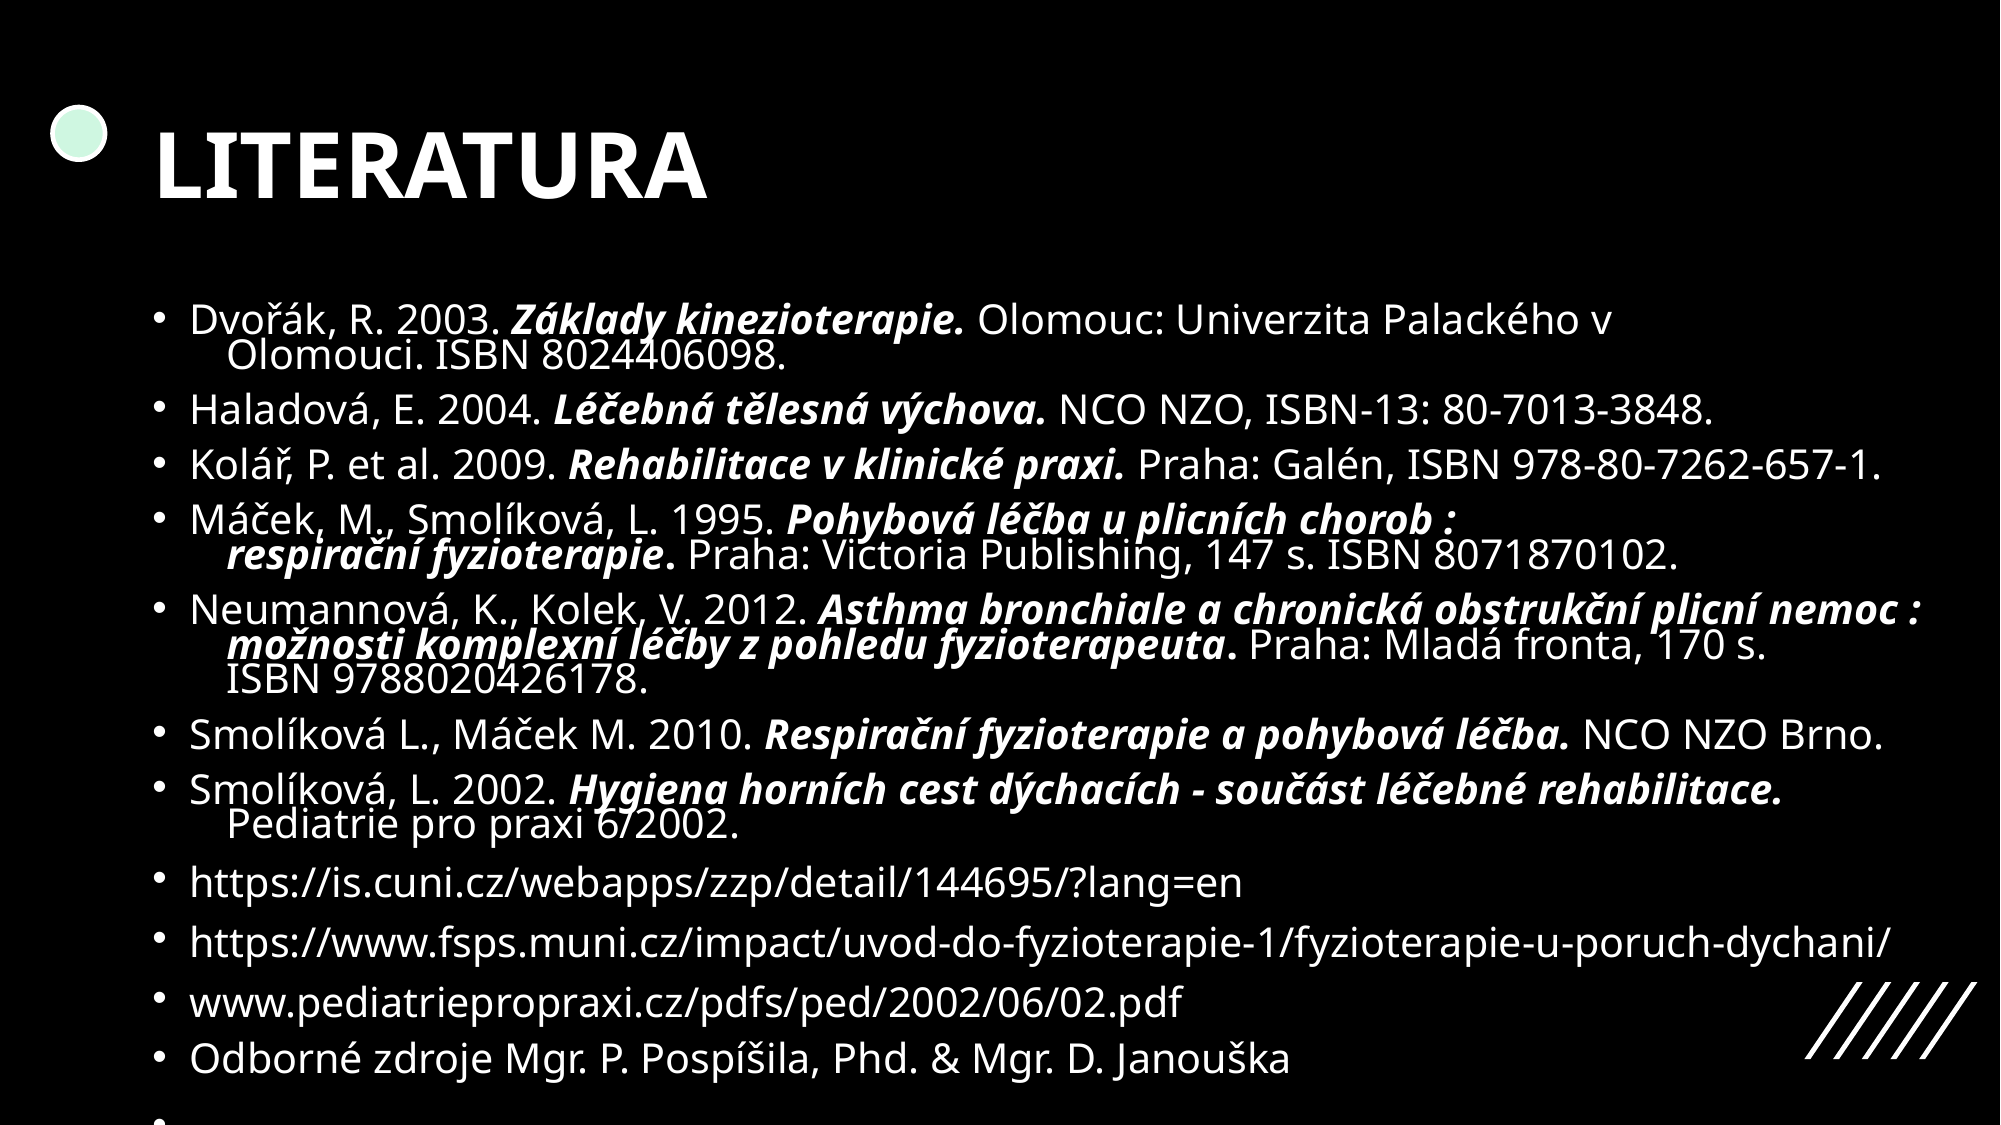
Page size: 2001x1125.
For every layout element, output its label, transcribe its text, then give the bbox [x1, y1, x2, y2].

title LITERATURA [137, 59, 1863, 278]
list Dvořák, R. 2003. Základy kinezioterapie. Olomouc: Univerzita Palackého v Olomouci. ISBN 8024406098. Haladová, E. 2004. Léčebná tělesná výchova. NCO NZO, ISBN-13: 80-7013-3848. Kolář, P. et al. 2009. Rehabilitace v klinické praxi. Praha: Galén, ISBN 978-80-7262-657-1. Máček, M., Smolíková, L. 1995. Pohybová léčba u plicních chorob : respirační fyzioterapie. Praha: Victoria Publishing, 147 s. ISBN 8071870102. Neumannová, K., Kolek, V. 2012. Asthma bronchiale a chronická obstrukční plicní nemoc : možnosti komplexní léčby z pohledu fyzioterapeuta. Praha: Mladá fronta, 170 s. ISBN 9788020426178. Smolíková L., Máček M. 2010. Respirační fyzioterapie a pohybová léčba. NCO NZO Brno. Smolíková, L. 2002. Hygiena horních cest dýchacích - součást léčebné rehabilitace. Pediatrie pro praxi 6/2002. https://is.cuni.cz/webapps/zzp/detail/144695/?lang=en https://www.fsps.muni.cz/impact/uvod-do-fyzioterapie-1/fyzioterapie-u-poruch-dychani/ www.pediatriepropraxi.cz/pdfs/ped/2002/06/02.pdf Odborné zdroje Mgr. P. Pospíšila, Phd. & Mgr. D. Janouška [137, 299, 1964, 1091]
